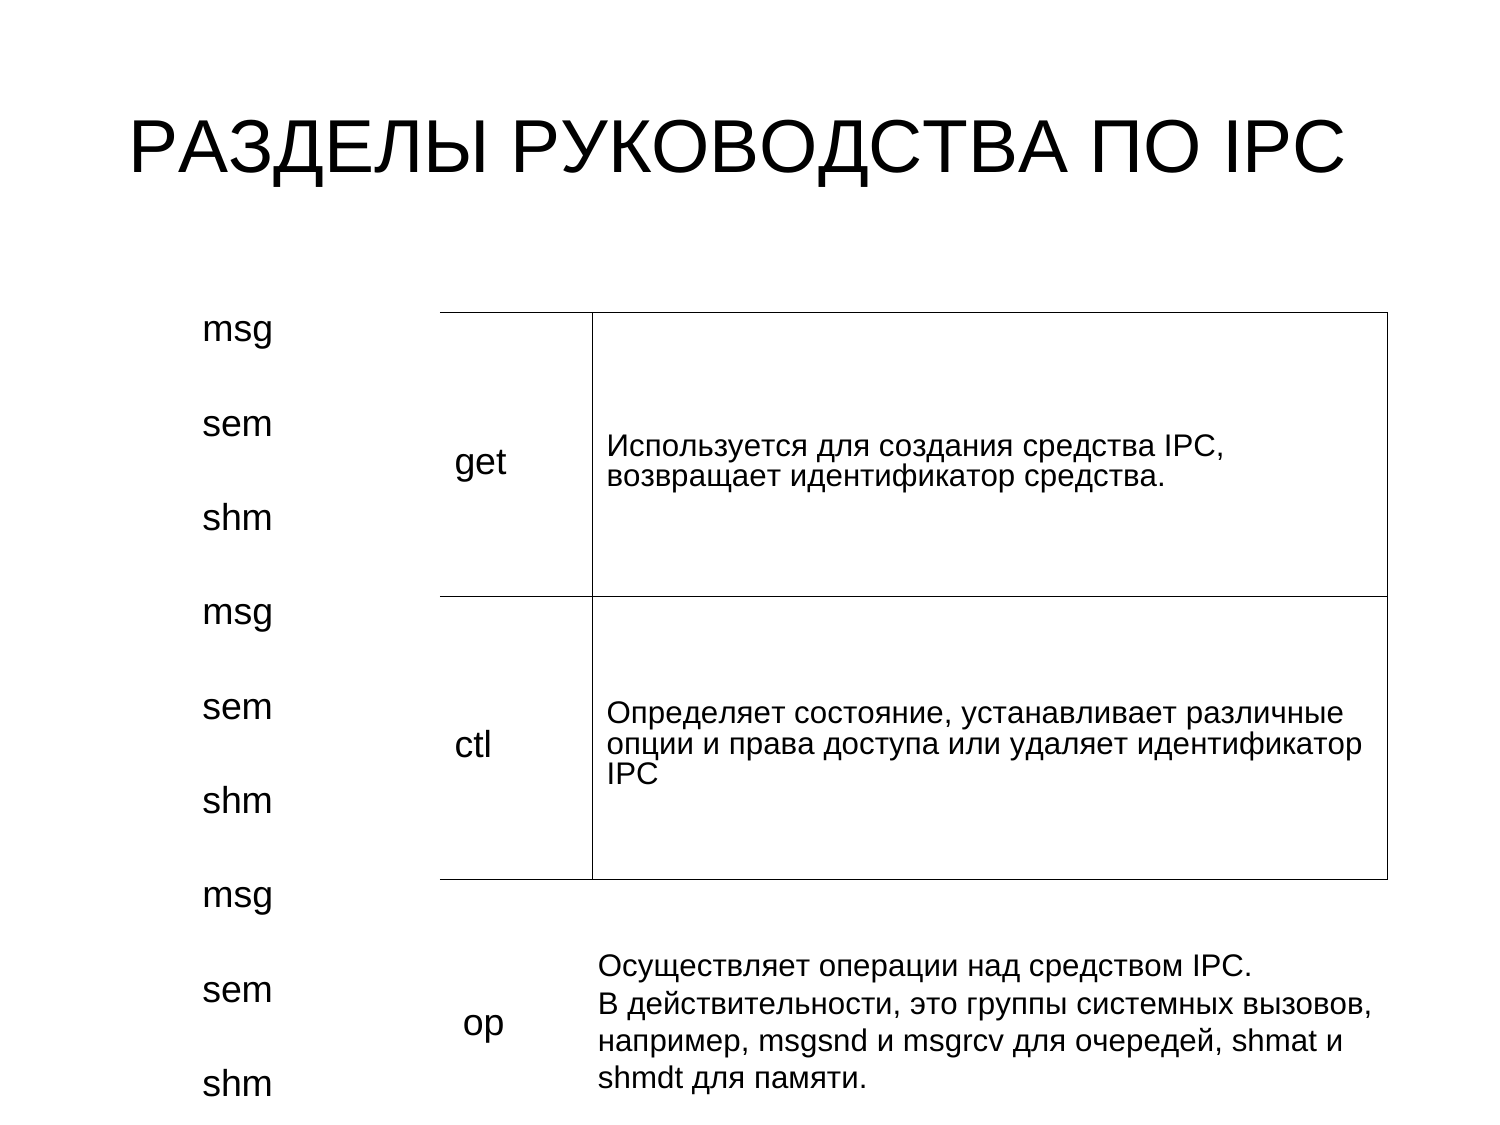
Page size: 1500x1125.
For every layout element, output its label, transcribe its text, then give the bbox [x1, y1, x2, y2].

title РАЗДЕЛЫ РУКОВОДСТВА ПО IPC [75, 31, 1426, 247]
table_cell Определяет состояние, устанавливает различные опции и права доступа или удаляет идентификатор IPC [593, 597, 1387, 879]
table_cell ctl [440, 597, 592, 879]
table_header Используется для создания средства IPC, возвращает идентификатор средства. [593, 313, 1387, 596]
table_cell shm [188, 1067, 440, 1125]
table_header get [440, 313, 592, 596]
table_cell Осуществляет операции над средством IPC. В действительности, это группы системных вызовов, например, msgsnd и msgrcv для очередей, shmat и shmdt для памяти. [592, 880, 1388, 1125]
table_cell sem [188, 690, 440, 784]
table_cell op [440, 880, 592, 1125]
table_cell msg [188, 596, 440, 690]
table_cell sem [188, 973, 440, 1067]
table_cell sem [188, 407, 440, 501]
table_header msg [188, 313, 440, 407]
table_cell shm [188, 784, 440, 879]
table_cell msg [188, 879, 440, 973]
table_cell shm [188, 501, 440, 596]
